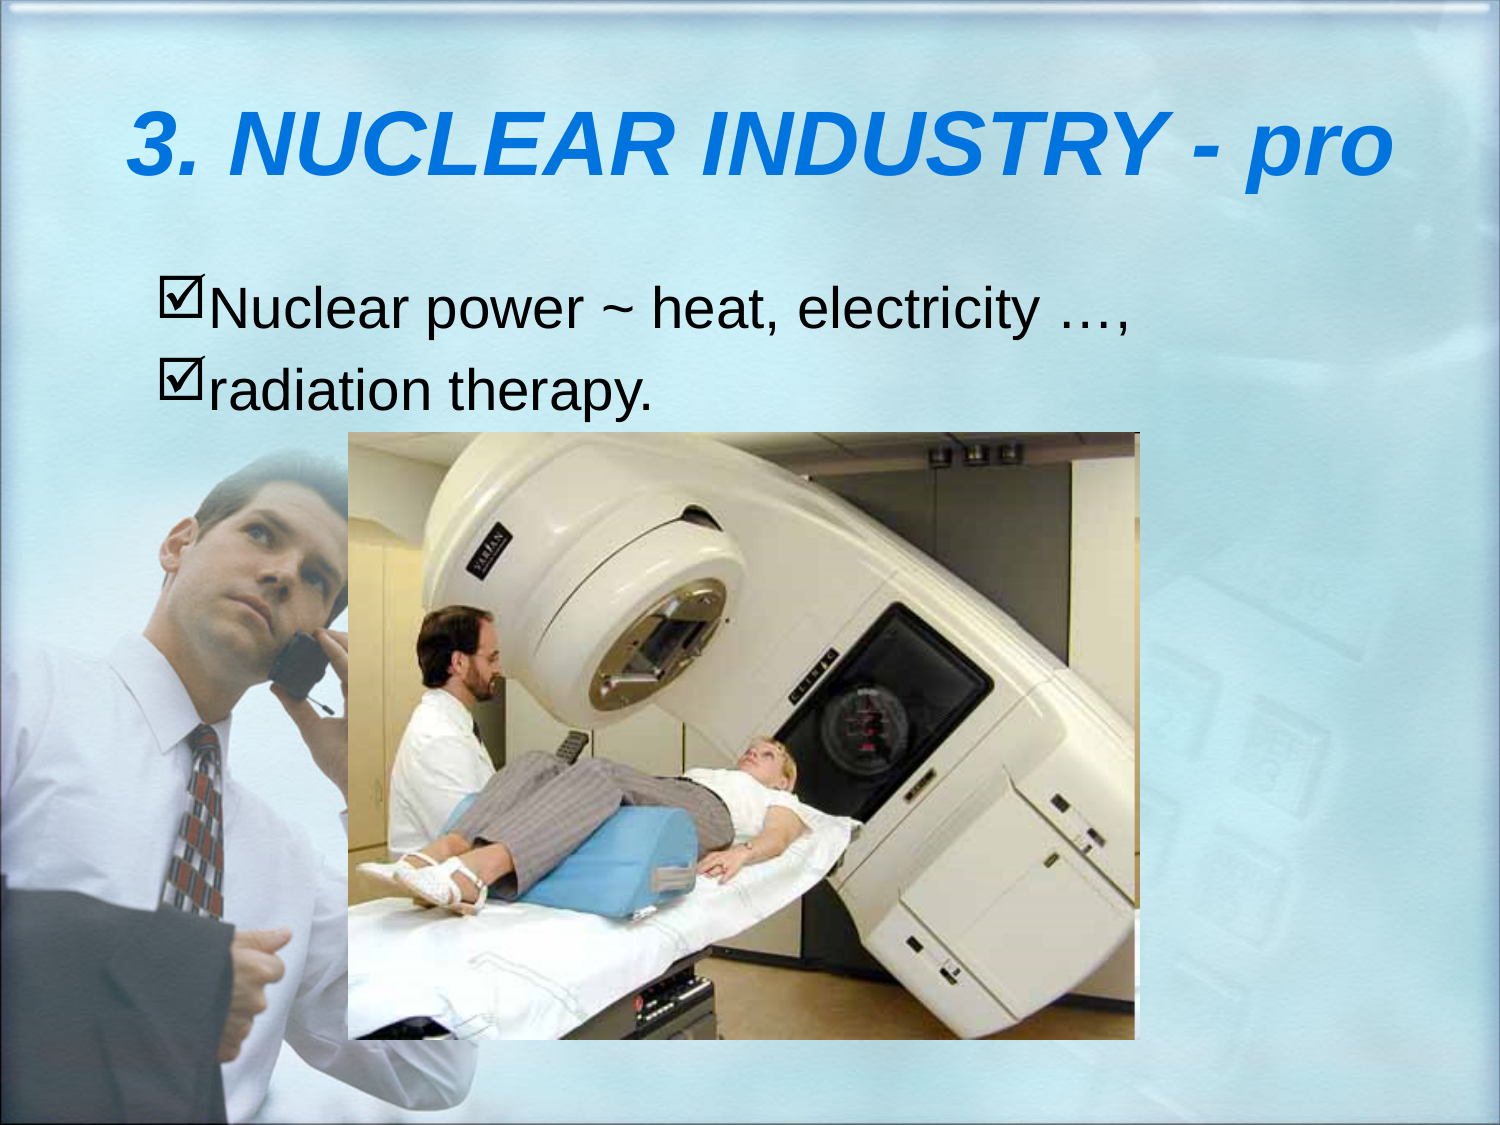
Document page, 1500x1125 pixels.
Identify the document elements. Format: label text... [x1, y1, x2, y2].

list Nuclear power ~ heat, electricity …, radiation therapy. [64, 262, 1459, 1005]
picture [0, 0, 1500, 1125]
title 3. NUCLEAR INDUSTRY - pro [64, 45, 1459, 233]
